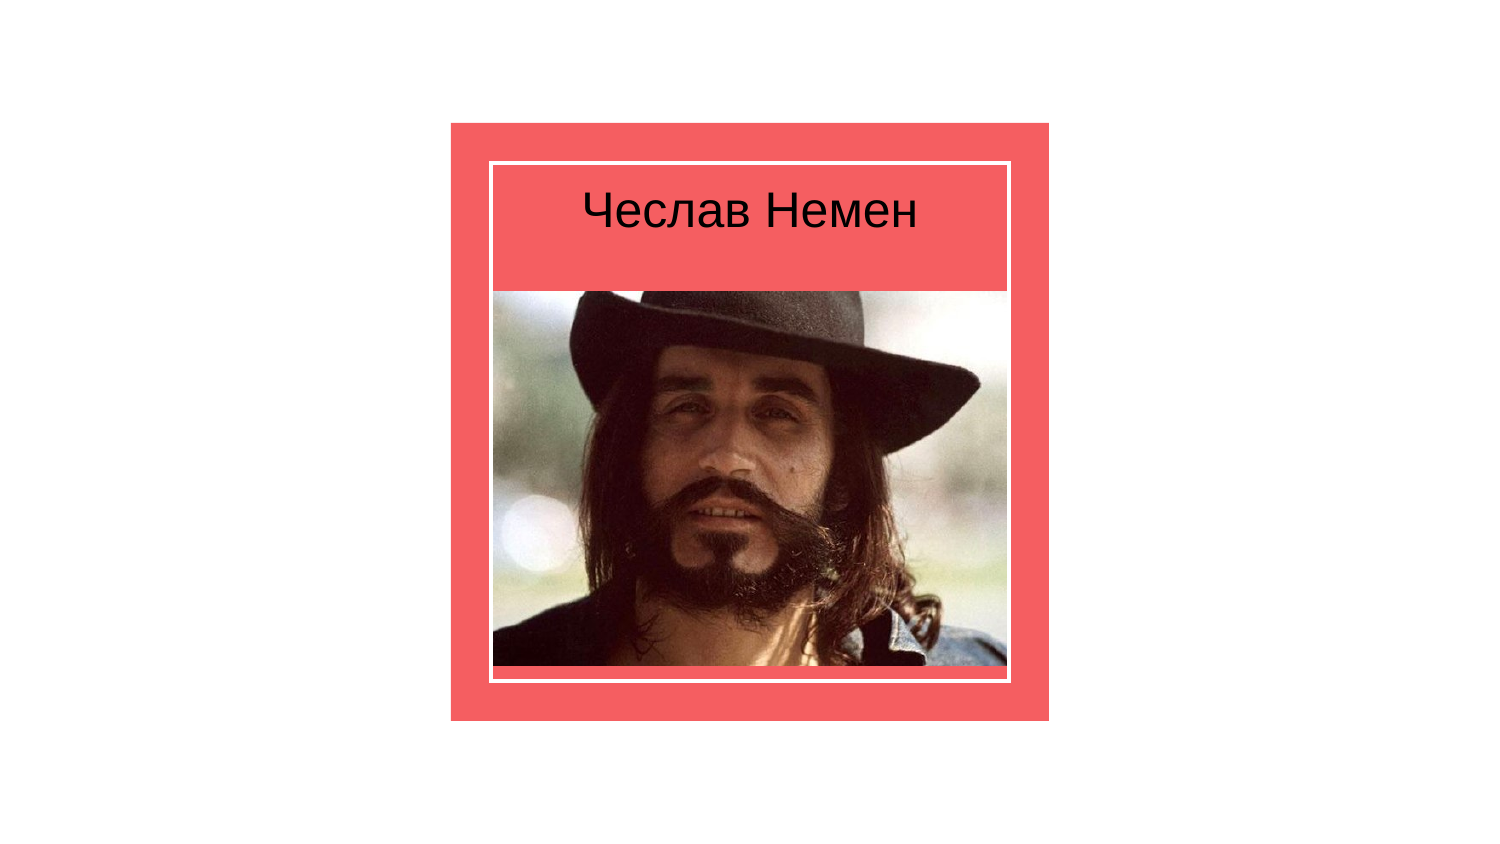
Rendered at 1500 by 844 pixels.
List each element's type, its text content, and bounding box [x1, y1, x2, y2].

title Чеслав Немен [51, 122, 1449, 292]
picture [493, 291, 1007, 666]
